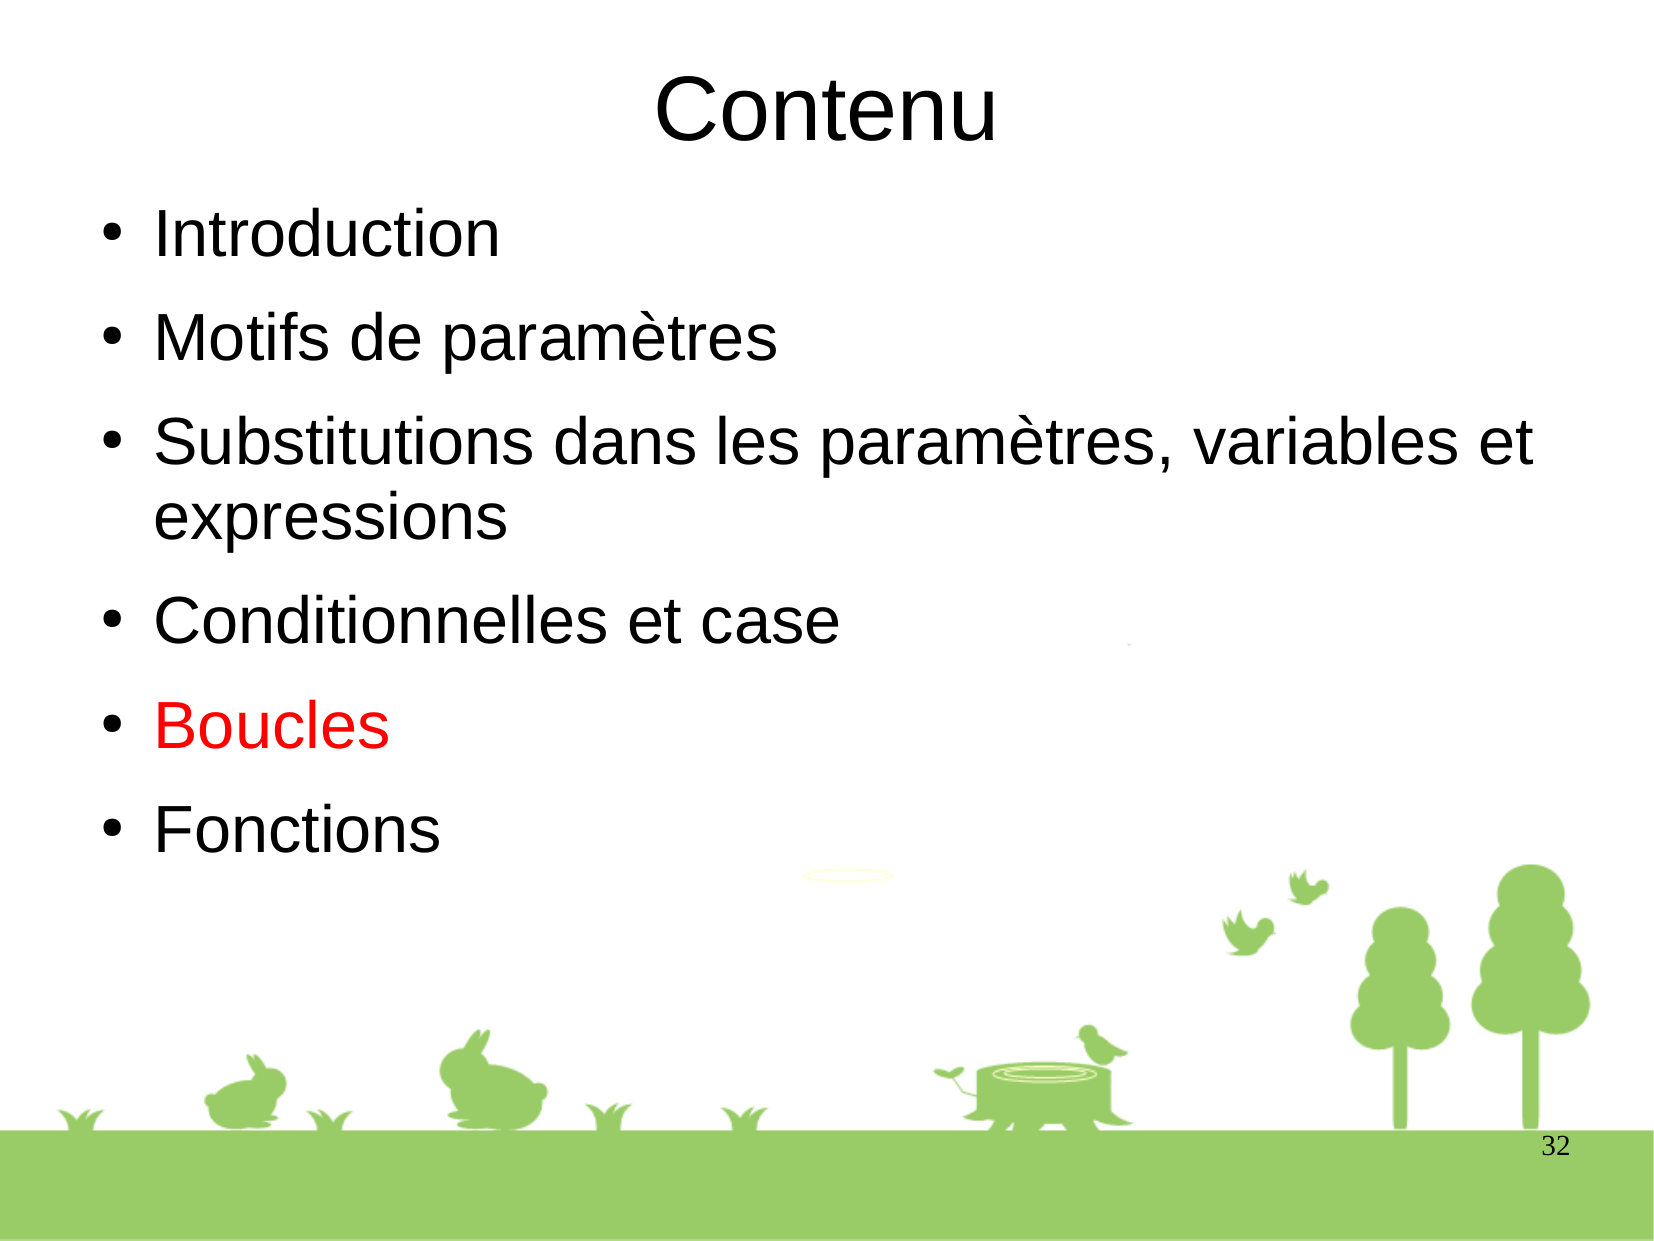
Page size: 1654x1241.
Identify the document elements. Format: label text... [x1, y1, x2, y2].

title Contenu [11, 5, 1642, 213]
picture [0, 0, 1654, 1241]
list Introduction Motifs de paramètres Substitutions dans les paramètres, variables et expressions Conditionnelles et case Boucles Fonctions [82, 195, 1538, 916]
